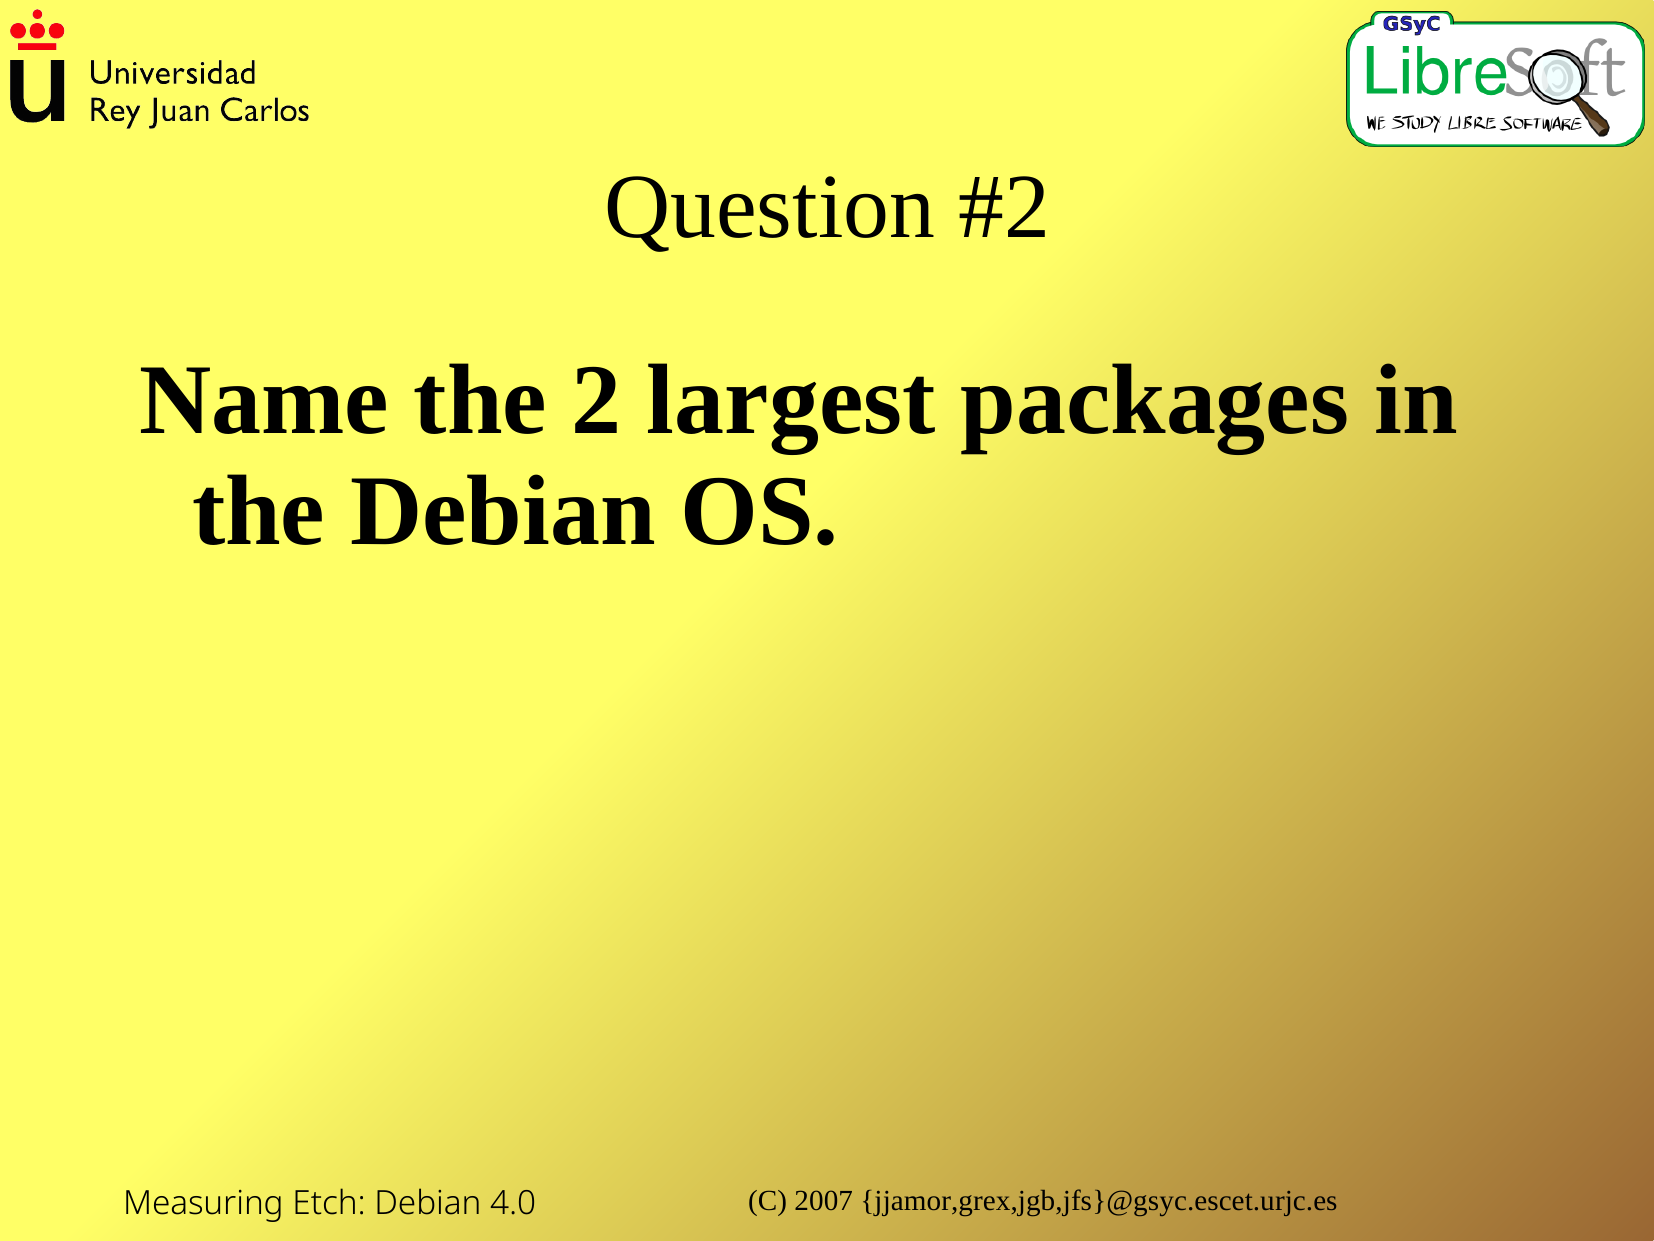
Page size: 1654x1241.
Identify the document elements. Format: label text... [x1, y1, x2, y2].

picture [1346, 11, 1645, 147]
title Question #2 [121, 102, 1534, 310]
list Name the 2 largest packages in the Debian OS. [121, 344, 1534, 1127]
picture [10, 9, 309, 129]
